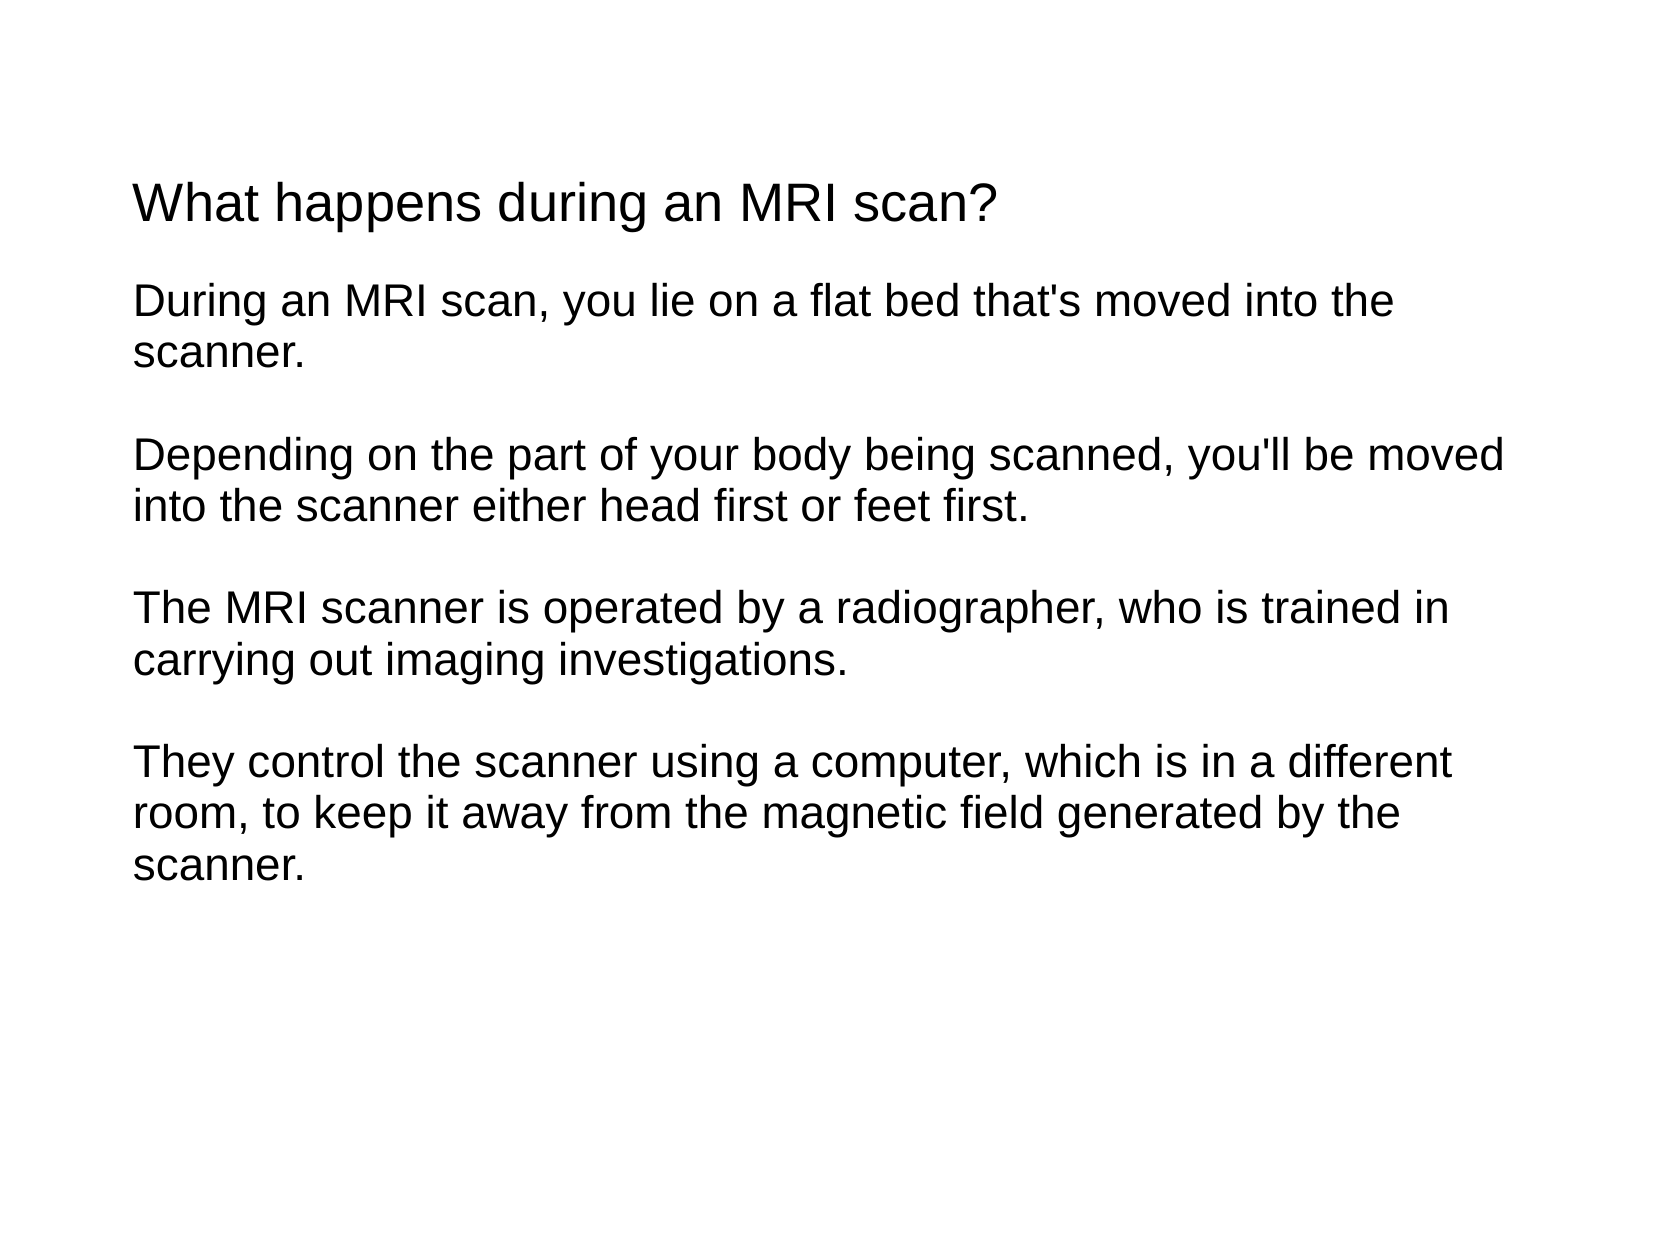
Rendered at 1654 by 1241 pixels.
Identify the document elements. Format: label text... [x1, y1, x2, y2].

text_box What happens during an MRI scan? During an MRI scan, you lie on a flat bed that's moved into the scanner. Depending on the part of your body being scanned, you'll be moved into the scanner either head first or feet first. The MRI scanner is operated by a radiographer, who is trained in carrying out imaging investigations. They control the scanner using a computer, which is in a different room, to keep it away from the magnetic field generated by the scanner. [118, 164, 1536, 991]
